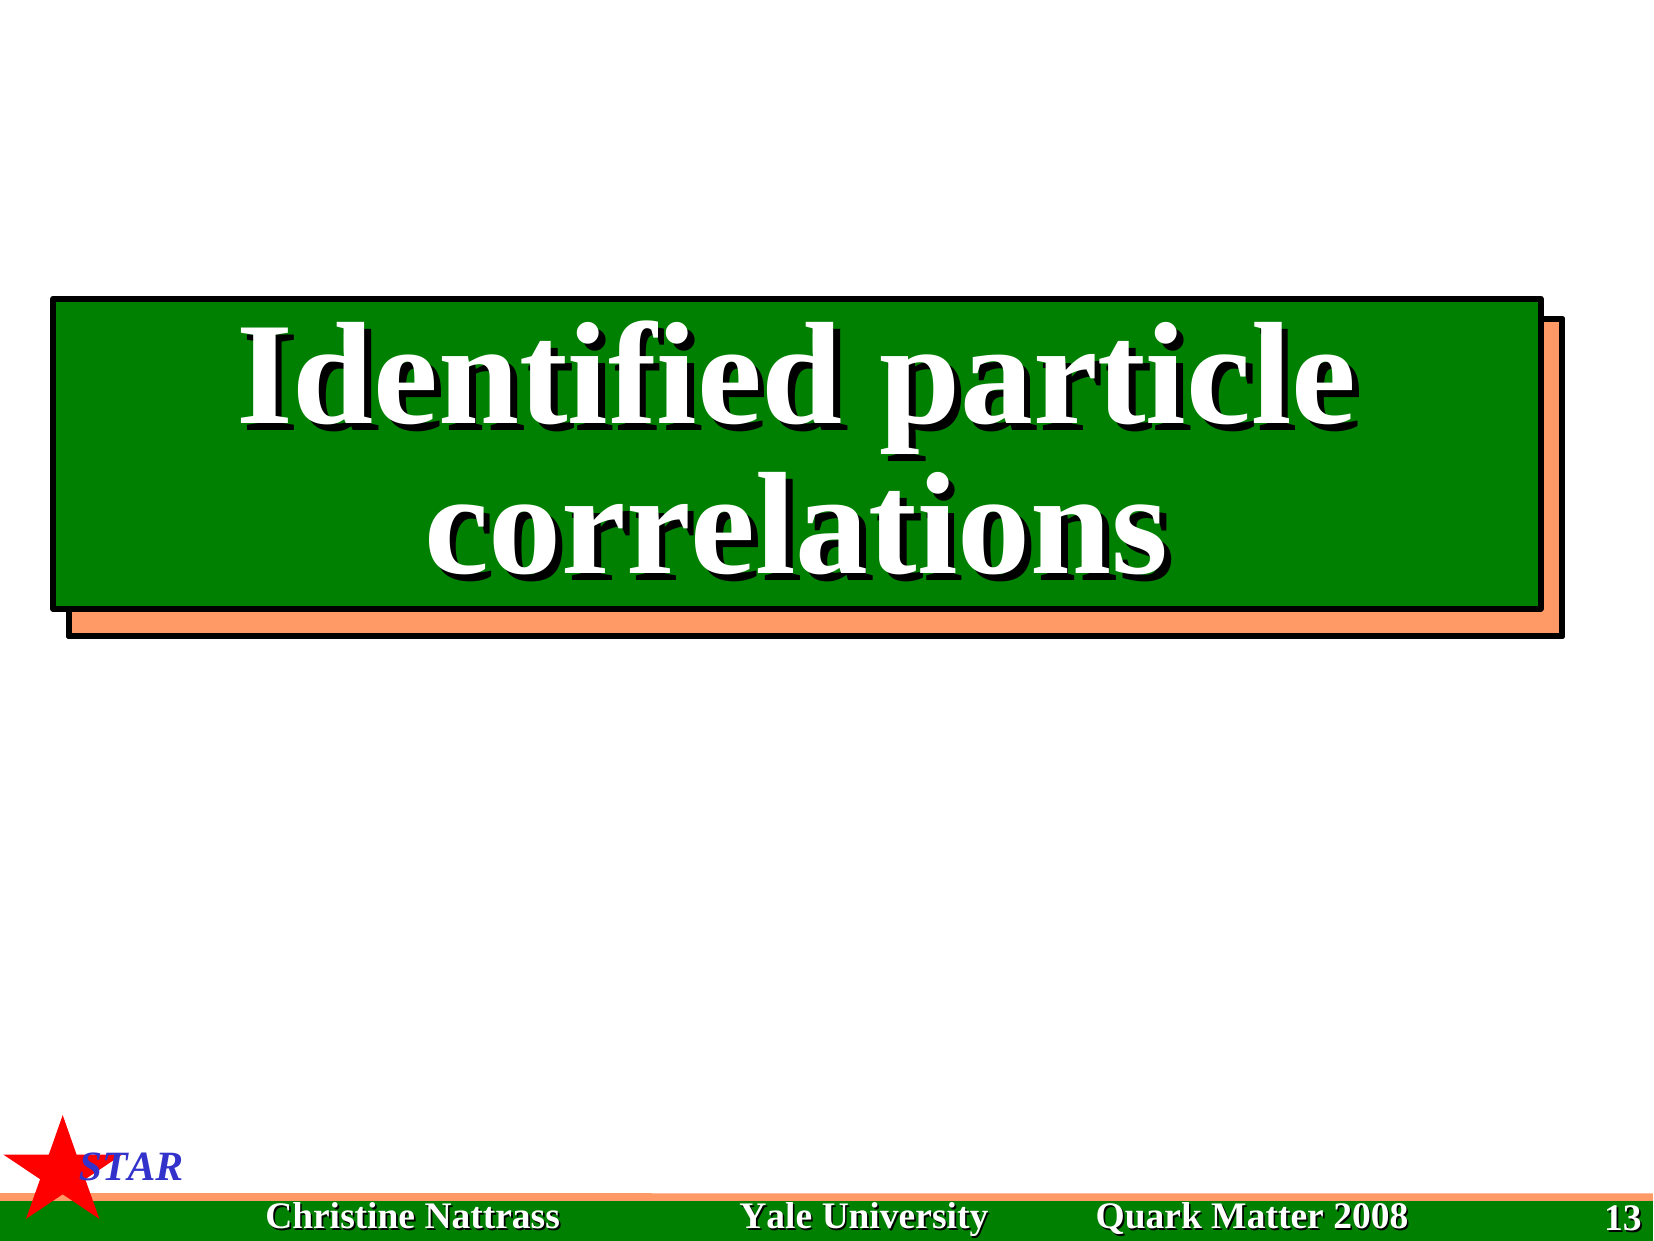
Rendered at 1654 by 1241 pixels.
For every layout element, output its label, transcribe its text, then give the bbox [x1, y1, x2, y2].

text_box [68, 319, 1563, 637]
text_box Identified particle correlations [53, 298, 1541, 609]
